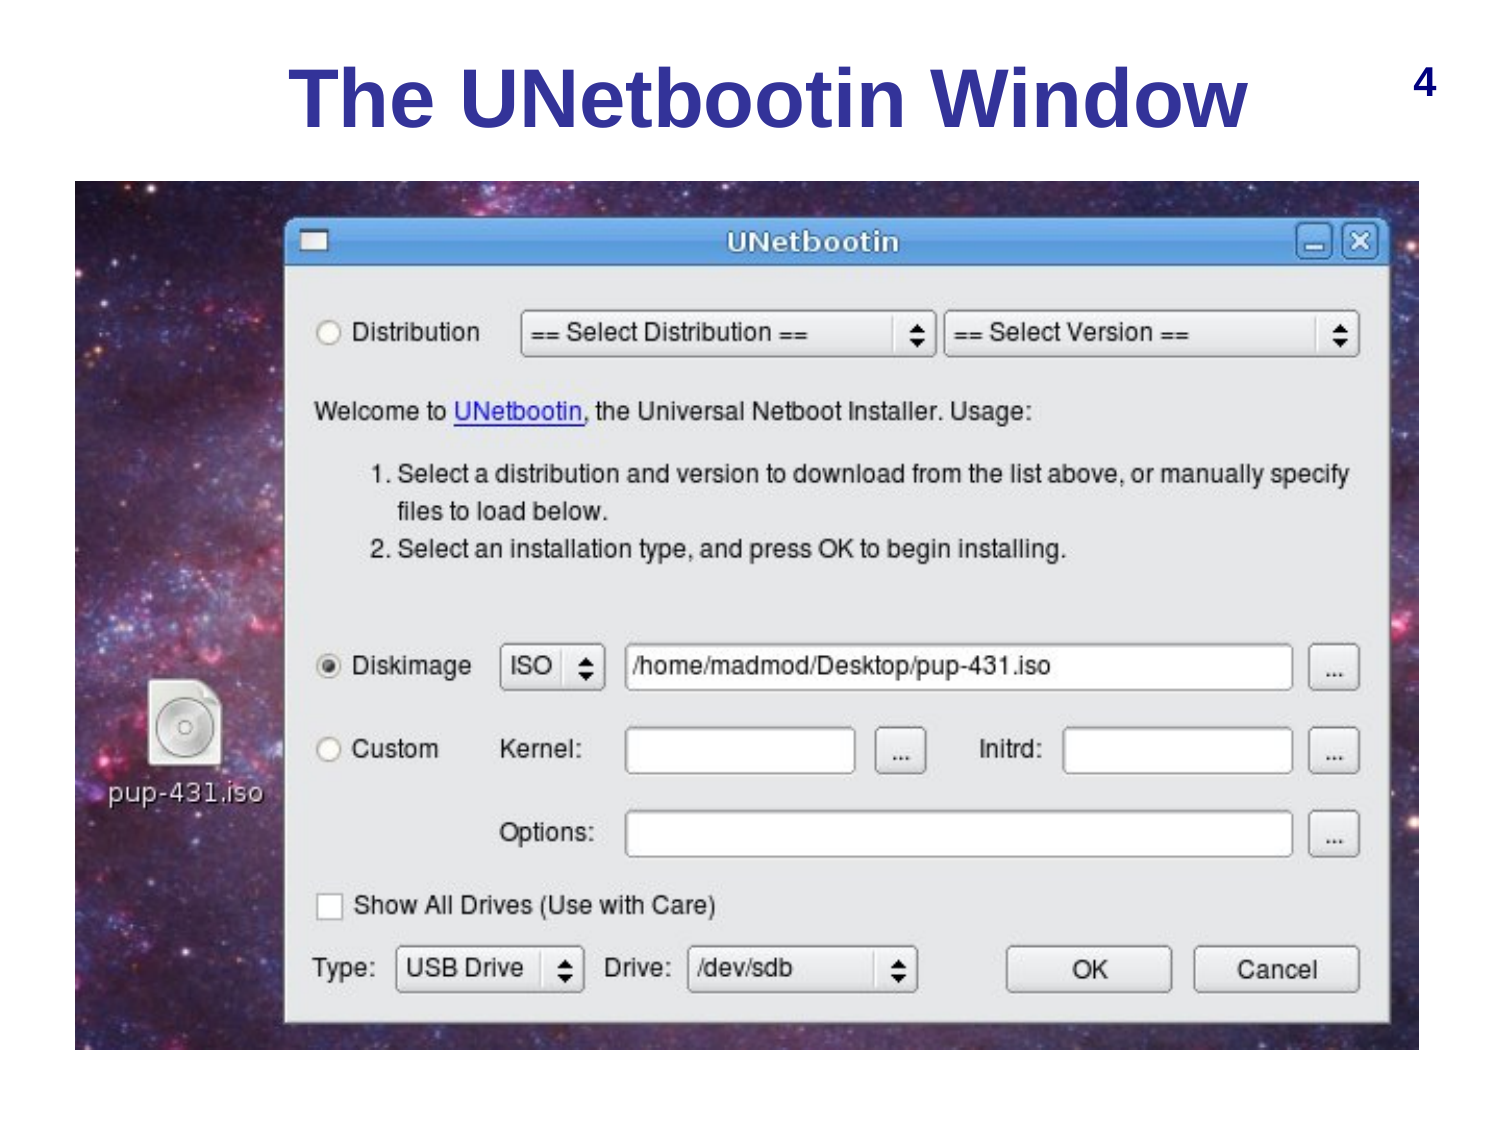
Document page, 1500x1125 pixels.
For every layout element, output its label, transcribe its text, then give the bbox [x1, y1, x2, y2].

picture [75, 181, 1419, 1051]
text_box 4 [1387, 47, 1463, 113]
title The UNetbootin Window [150, 37, 1388, 161]
